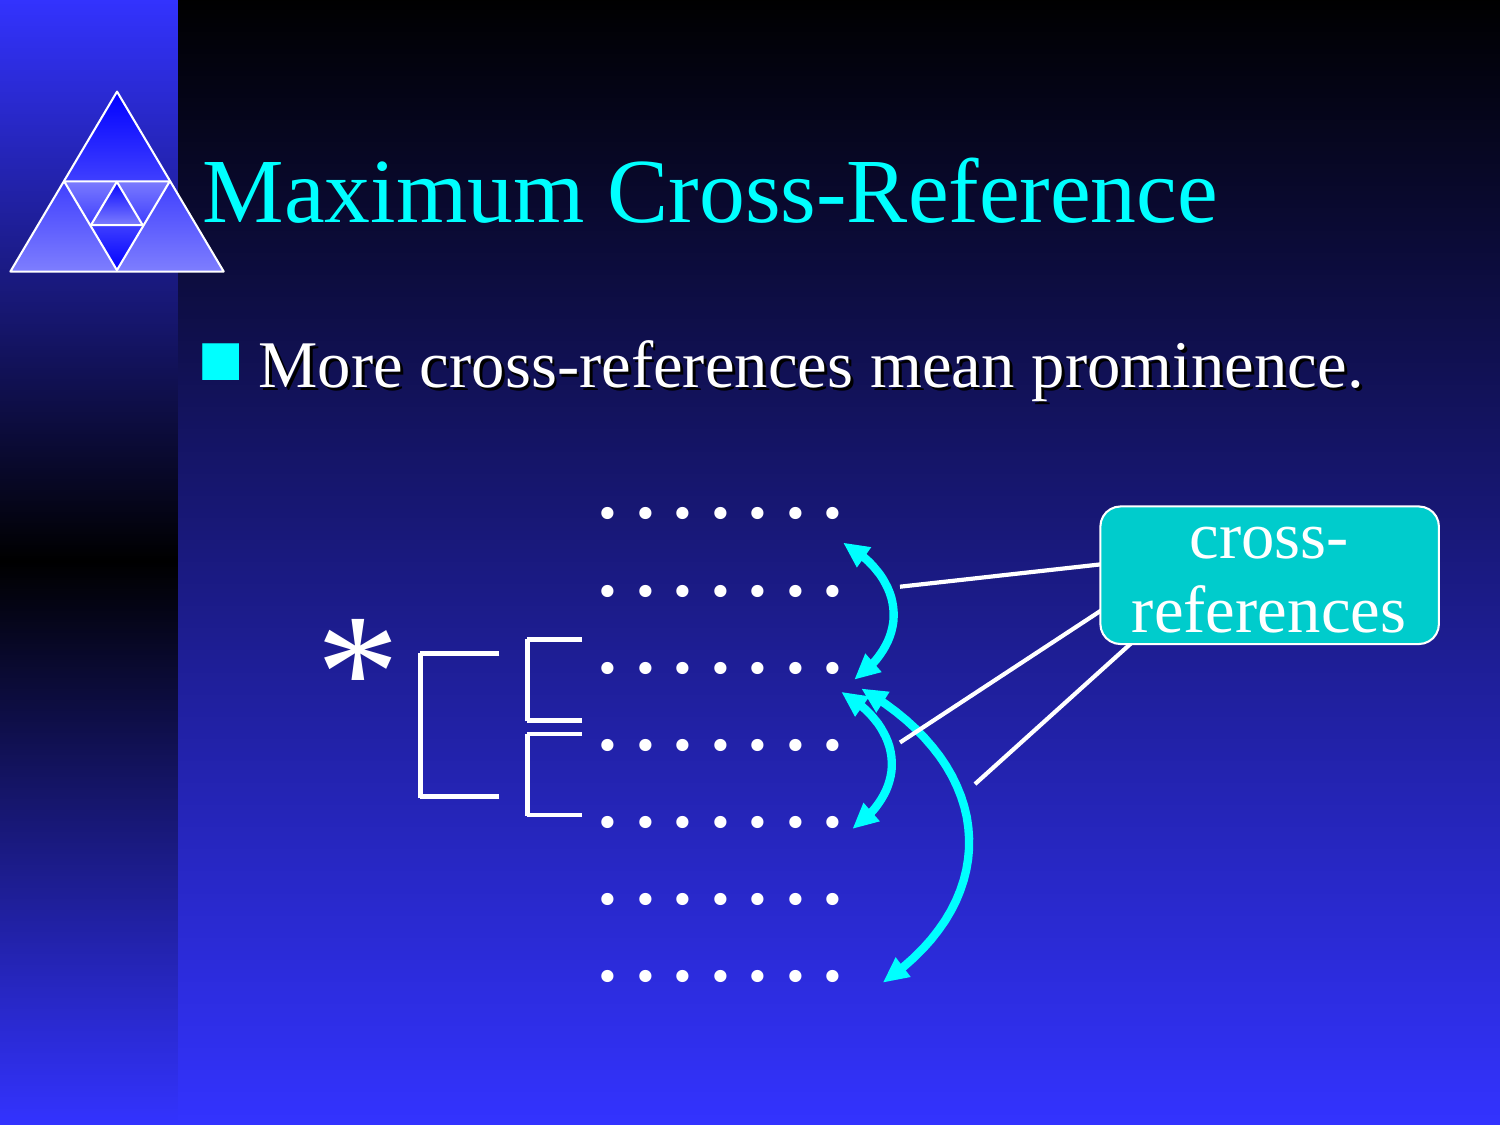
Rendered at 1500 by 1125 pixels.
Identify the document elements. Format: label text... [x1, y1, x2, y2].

text_box * [301, 572, 512, 772]
text_box [1100, 506, 1439, 639]
text_box . . . . . . . . . . . . . . . . . . . . . . . . . . . . . . . . . . . . . . . . . . . . . . . . . [583, 449, 909, 1005]
text_box cross- references [1106, 512, 1433, 639]
title Maximum Cross-Reference [187, 99, 1463, 288]
list More cross-references mean prominence. [187, 324, 1463, 538]
text_box [1107, 639, 1432, 645]
